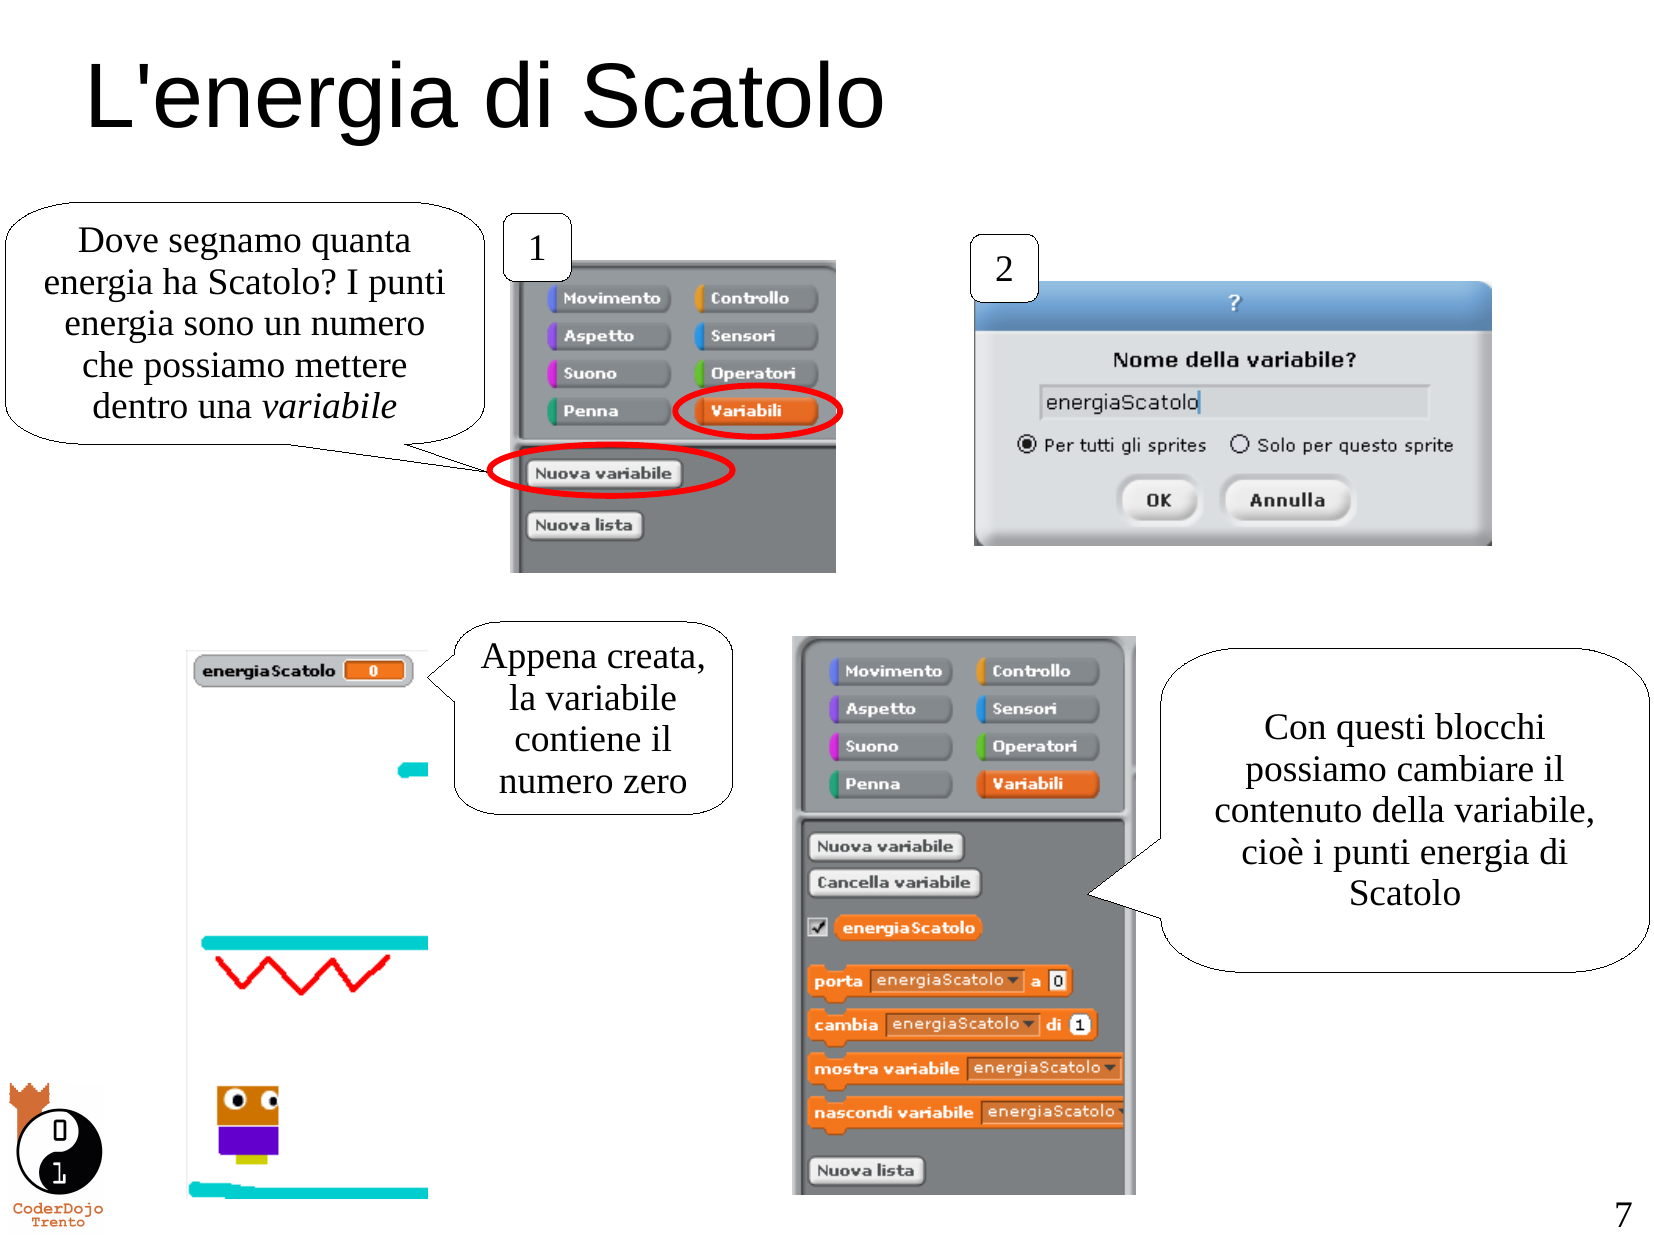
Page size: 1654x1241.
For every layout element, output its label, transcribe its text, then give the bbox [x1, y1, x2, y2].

picture [679, 389, 836, 433]
text_box 7 [1599, 1186, 1650, 1241]
picture [510, 260, 836, 573]
text_box 2 [970, 234, 1039, 303]
text_box Dove segnamo quanta energia ha Scatolo? I punti energia sono un numero che possiamo mettere dentro una variabile [5, 202, 486, 472]
picture [792, 636, 1136, 1195]
text_box Appena creata, la variabile contiene il numero zero [427, 621, 733, 815]
title L'energia di Scatolo [0, 20, 1066, 170]
text_box Con questi blocchi possiamo cambiare il contenuto della variabile, cioè i punti energia di Scatolo [1087, 648, 1650, 973]
text_box 1 [503, 213, 572, 282]
picture [510, 448, 729, 492]
picture [9, 1083, 104, 1237]
picture [186, 650, 428, 1199]
picture [974, 281, 1492, 546]
